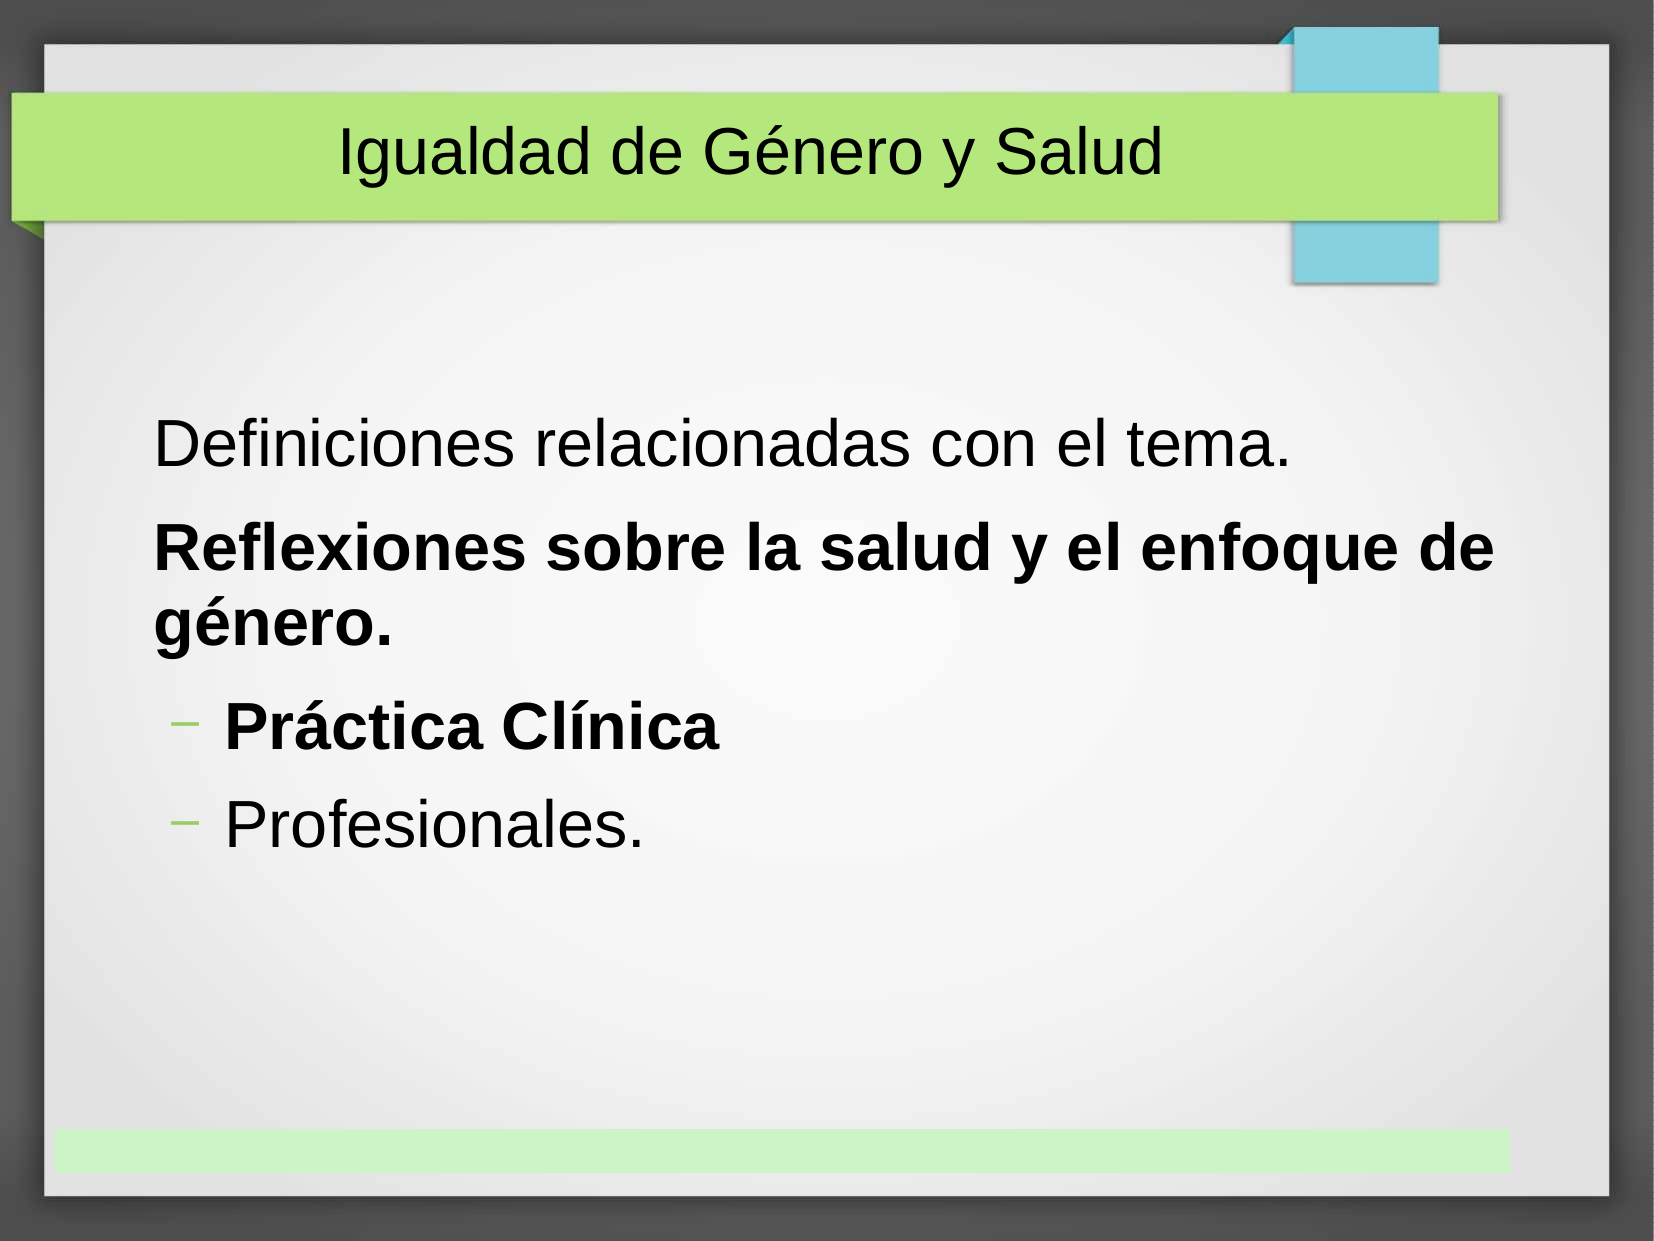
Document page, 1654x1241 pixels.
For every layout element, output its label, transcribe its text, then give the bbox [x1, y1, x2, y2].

picture [0, 0, 1654, 1241]
list Definiciones relacionadas con el tema. Reflexiones sobre la salud y el enfoque de género. Práctica Clínica Profesionales. [82, 405, 1571, 897]
text_box Igualdad de Género y Salud [253, 102, 1268, 202]
text_box [55, 1129, 1510, 1173]
